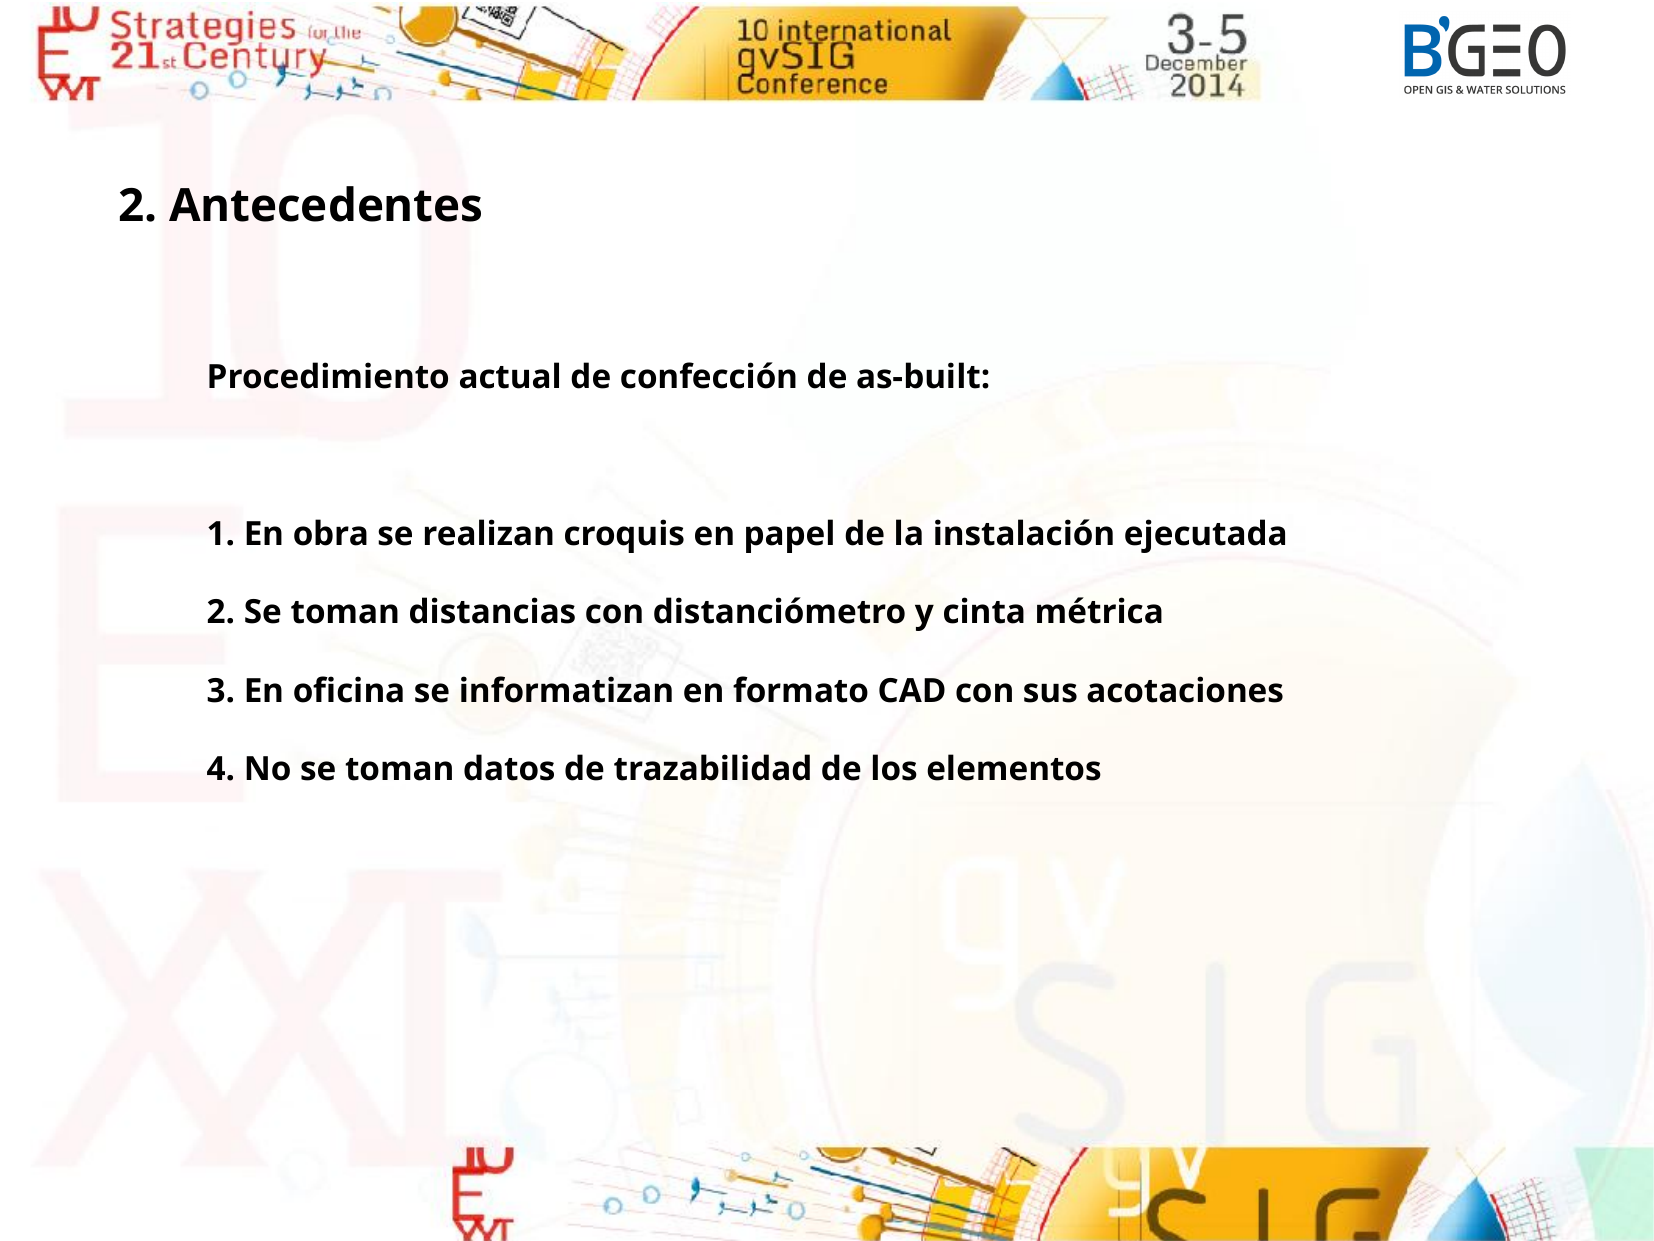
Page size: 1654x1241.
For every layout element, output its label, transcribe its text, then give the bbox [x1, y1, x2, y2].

text_box 2. Antecedentes [118, 172, 1300, 235]
picture [6, 2, 1654, 1241]
text_box Procedimiento actual de confección de as-built: 1. En obra se realizan croquis en papel de la instalación ejecutada 2. Se toman distancias con distanciómetro y cinta métrica 3. En oficina se informatizan en formato CAD con sus acotaciones 4. No se toman datos de trazabilidad de los elementos [206, 318, 1477, 916]
